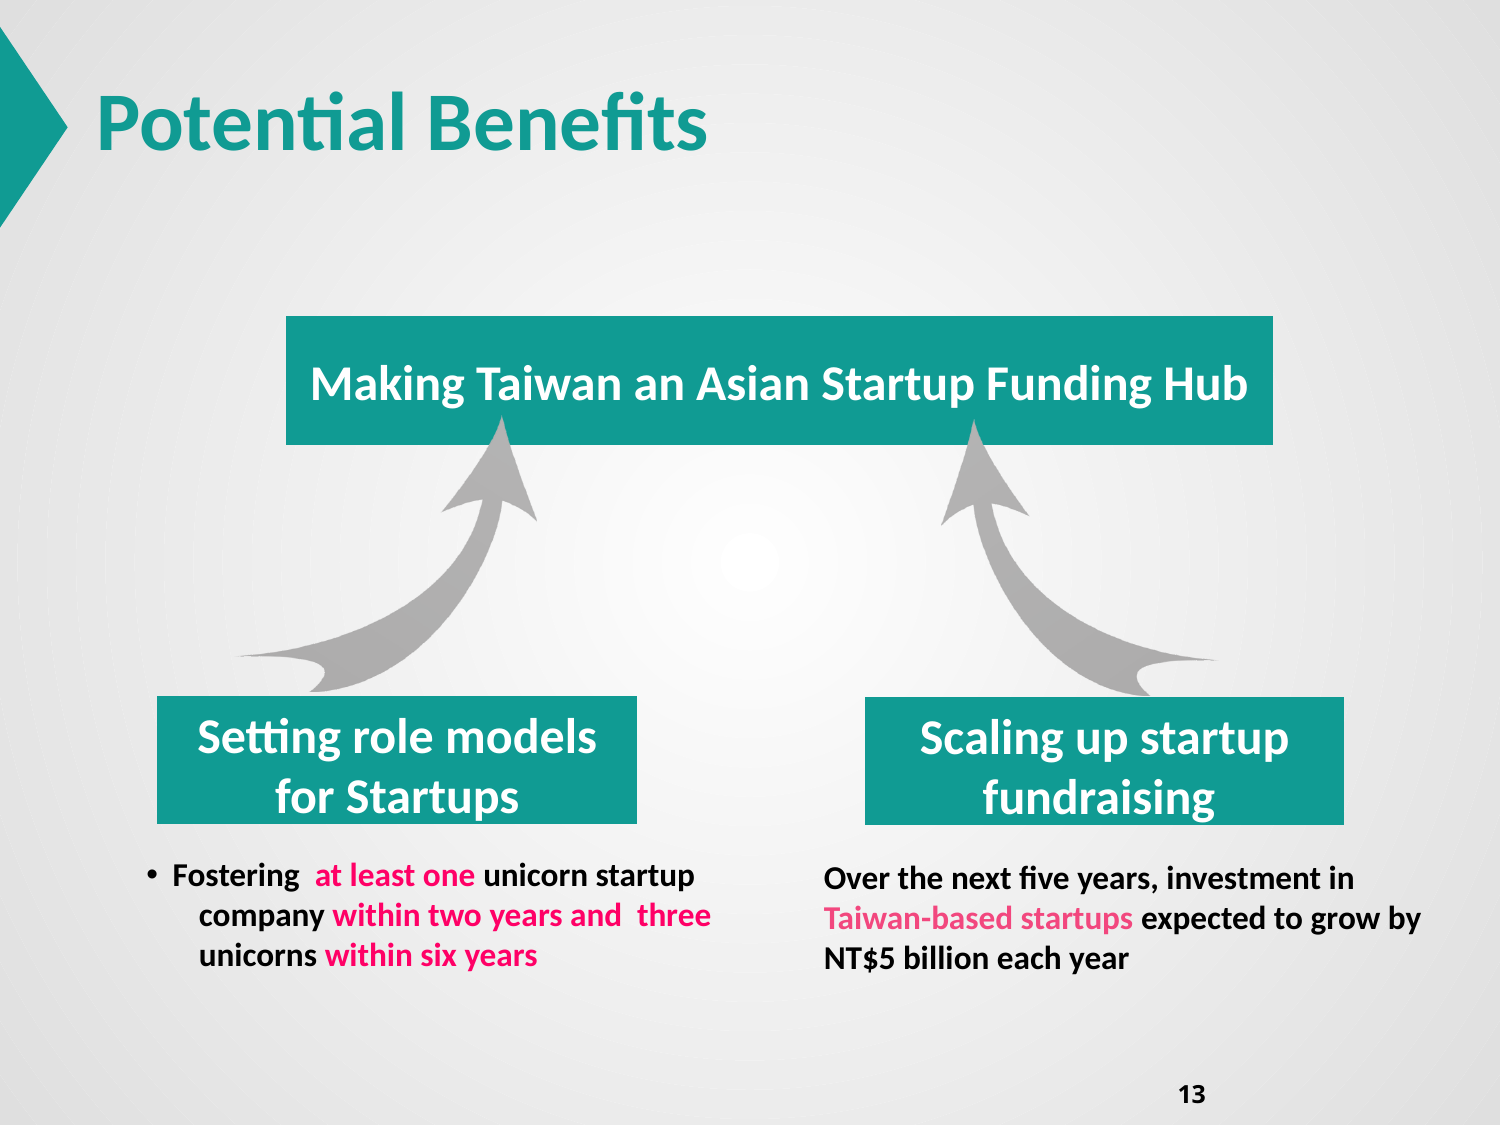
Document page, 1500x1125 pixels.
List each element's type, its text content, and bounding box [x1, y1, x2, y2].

picture [234, 415, 537, 692]
text_box Over the next five years, investment in Taiwan-based startups expected to grow by NT$5 billion each year [808, 849, 1448, 1046]
text_box Making Taiwan an Asian Startup Funding Hub [286, 316, 1273, 445]
text_box Potential Benefits [81, 71, 1399, 176]
picture [941, 419, 1219, 696]
text_box Setting role models for Startups [157, 696, 637, 824]
text_box 13 [1162, 1065, 1500, 1125]
text_box Scaling up startup fundraising [865, 697, 1344, 825]
text_box Fostering at least one unicorn startup company within two years and three unicorns within six years [72, 846, 728, 981]
